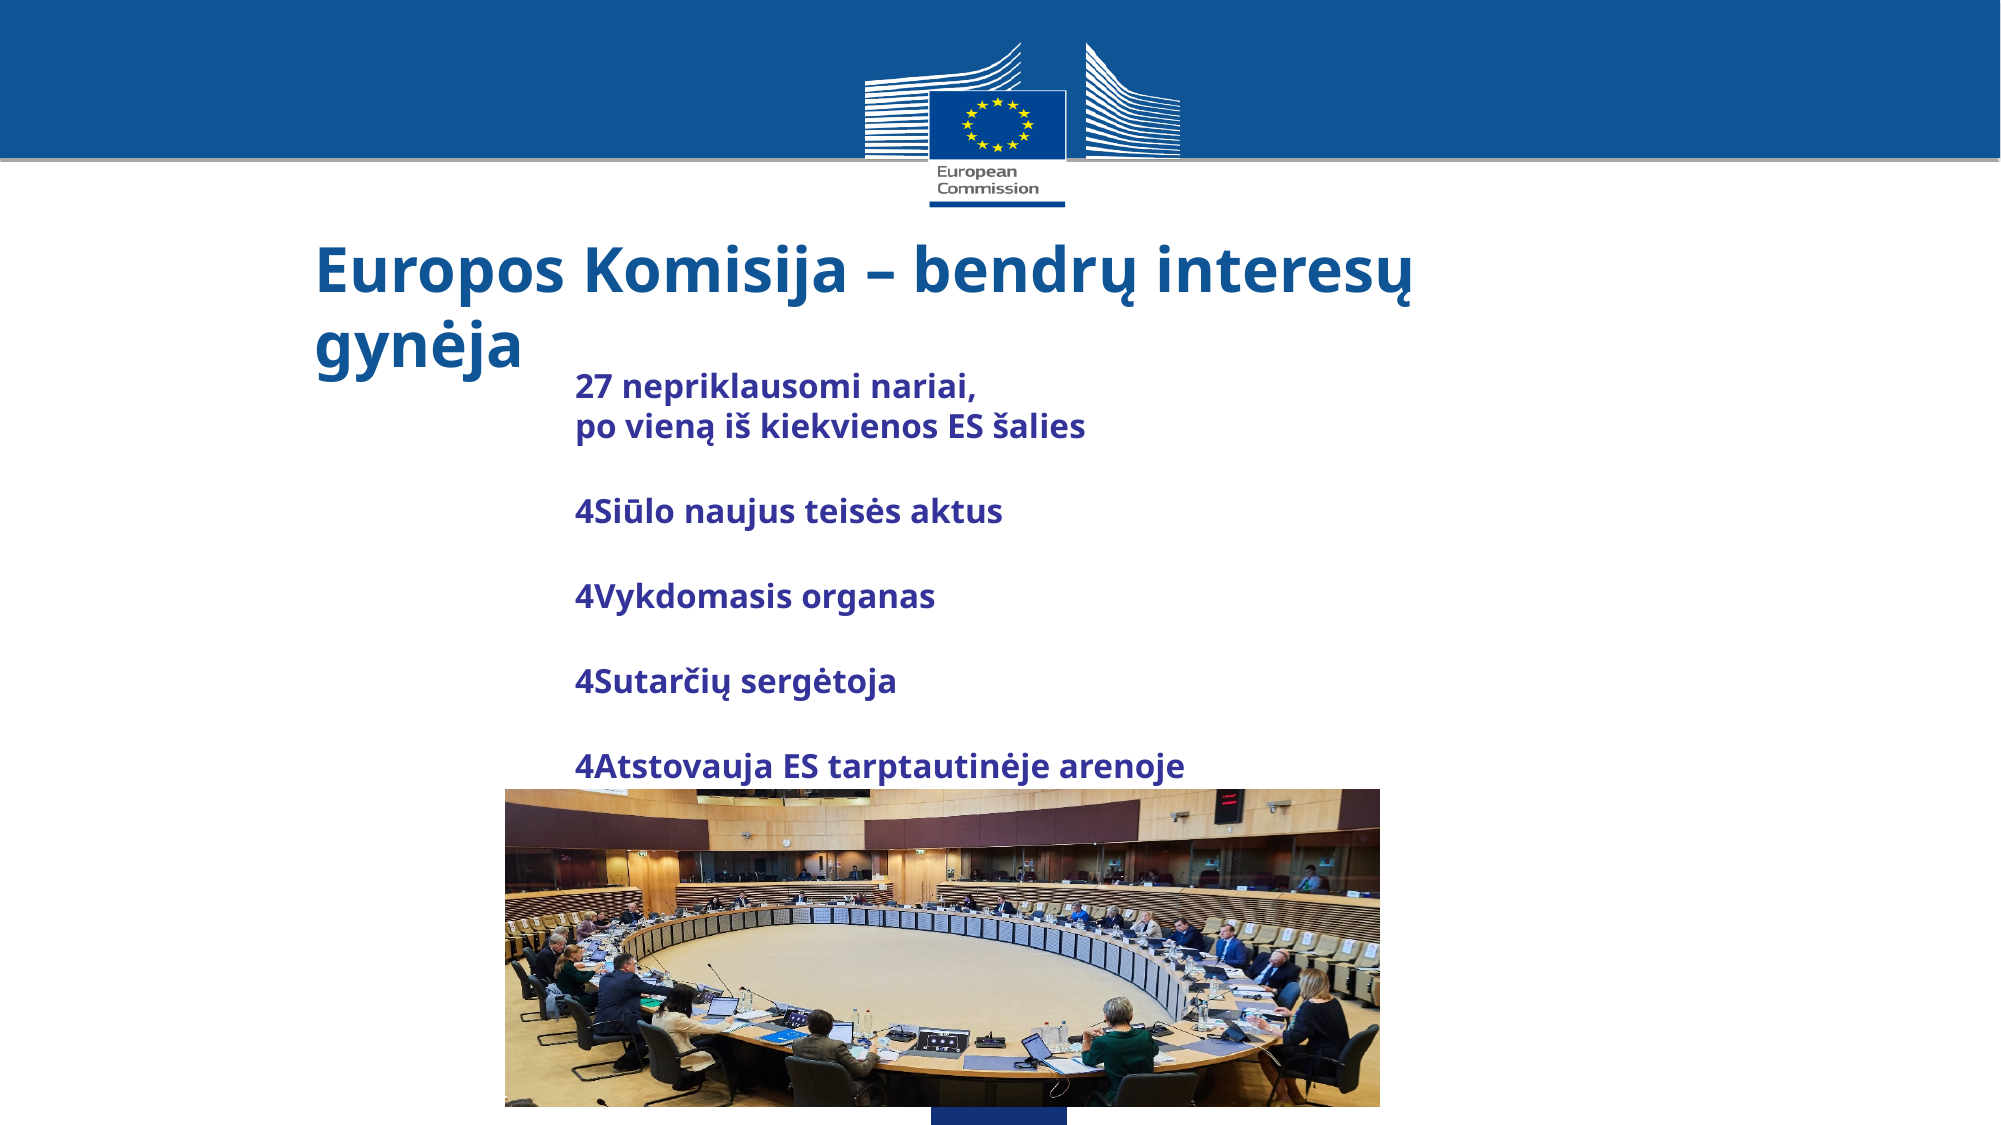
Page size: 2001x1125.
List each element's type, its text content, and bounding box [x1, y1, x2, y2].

picture [505, 789, 1380, 1107]
text_box 27 nepriklausomi nariai, po vieną iš kiekvienos ES šalies 4Siūlo naujus teisės aktus 4Vykdomasis organas 4Sutarčių sergėtoja 4Atstovauja ES tarptautinėje arenoje [560, 262, 1440, 888]
text_box Europos Komisija – bendrų interesų gynėja [299, 222, 1650, 376]
